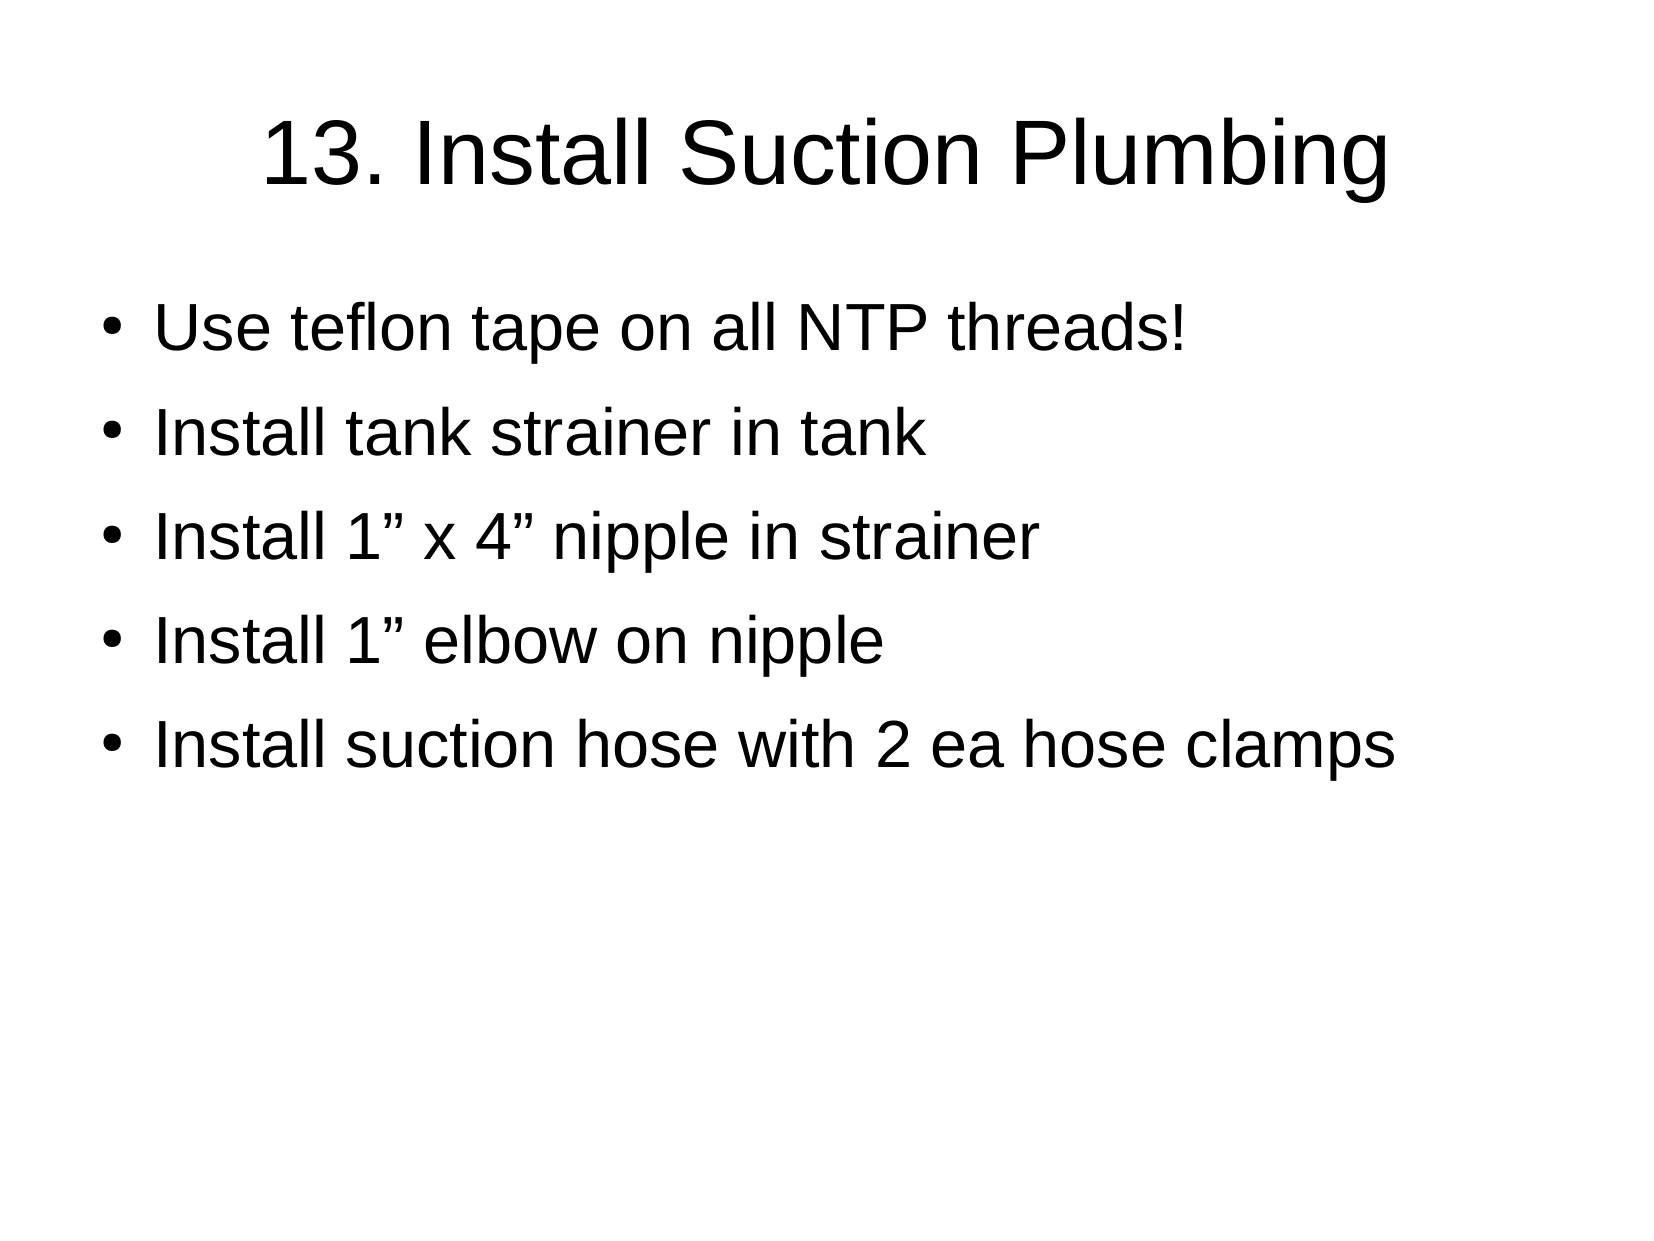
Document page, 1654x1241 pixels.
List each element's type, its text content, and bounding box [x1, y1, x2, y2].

title 13. Install Suction Plumbing [82, 49, 1571, 257]
list Use teflon tape on all NTP threads! Install tank strainer in tank Install 1” x 4” nipple in strainer Install 1” elbow on nipple Install suction hose with 2 ea hose clamps [82, 290, 1538, 1010]
